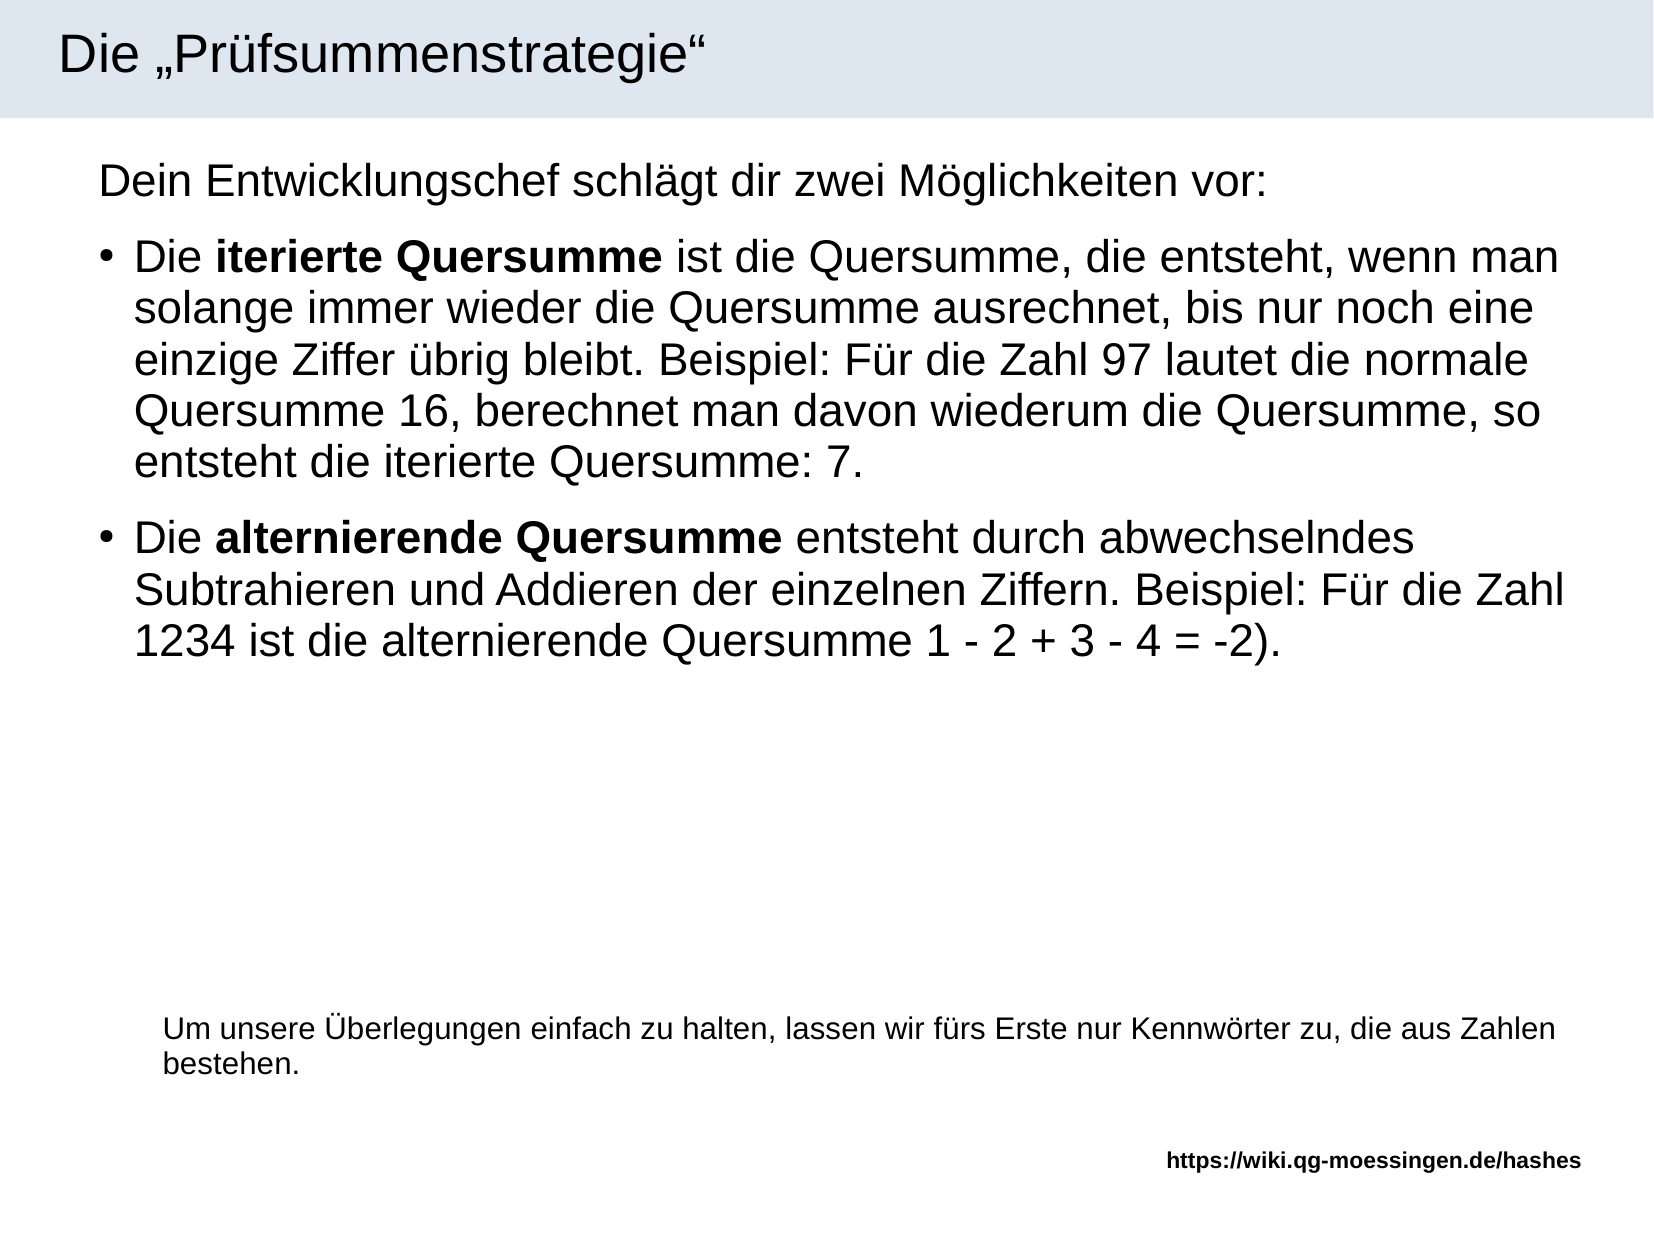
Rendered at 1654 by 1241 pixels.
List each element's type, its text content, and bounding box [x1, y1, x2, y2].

text_box https://wiki.qg-moessingen.de/hashes [1151, 1140, 1625, 1182]
title Die „Prüfsummenstrategie“ [59, 19, 1548, 89]
text_box Dein Entwicklungschef schlägt dir zwei Möglichkeiten vor: Die iterierte Quersumme ist die Quersumme, die entsteht, wenn man solange immer wieder die Quersumme ausrechnet, bis nur noch eine einzige Ziffer übrig bleibt. Beispiel: Für die Zahl 97 lautet die normale Quersumme 16, berechnet man davon wiederum die Quersumme, so entsteht die iterierte Quersumme: 7. Die alternierende Quersumme entsteht durch abwechselndes Subtrahieren und Addieren der einzelnen Ziffern. Beispiel: Für die Zahl 1234 ist die alternierende Quersumme 1 - 2 + 3 - 4 = -2). [83, 147, 1595, 722]
text_box Um unsere Überlegungen einfach zu halten, lassen wir fürs Erste nur Kennwörter zu, die aus Zahlen bestehen. [147, 1003, 1595, 1089]
